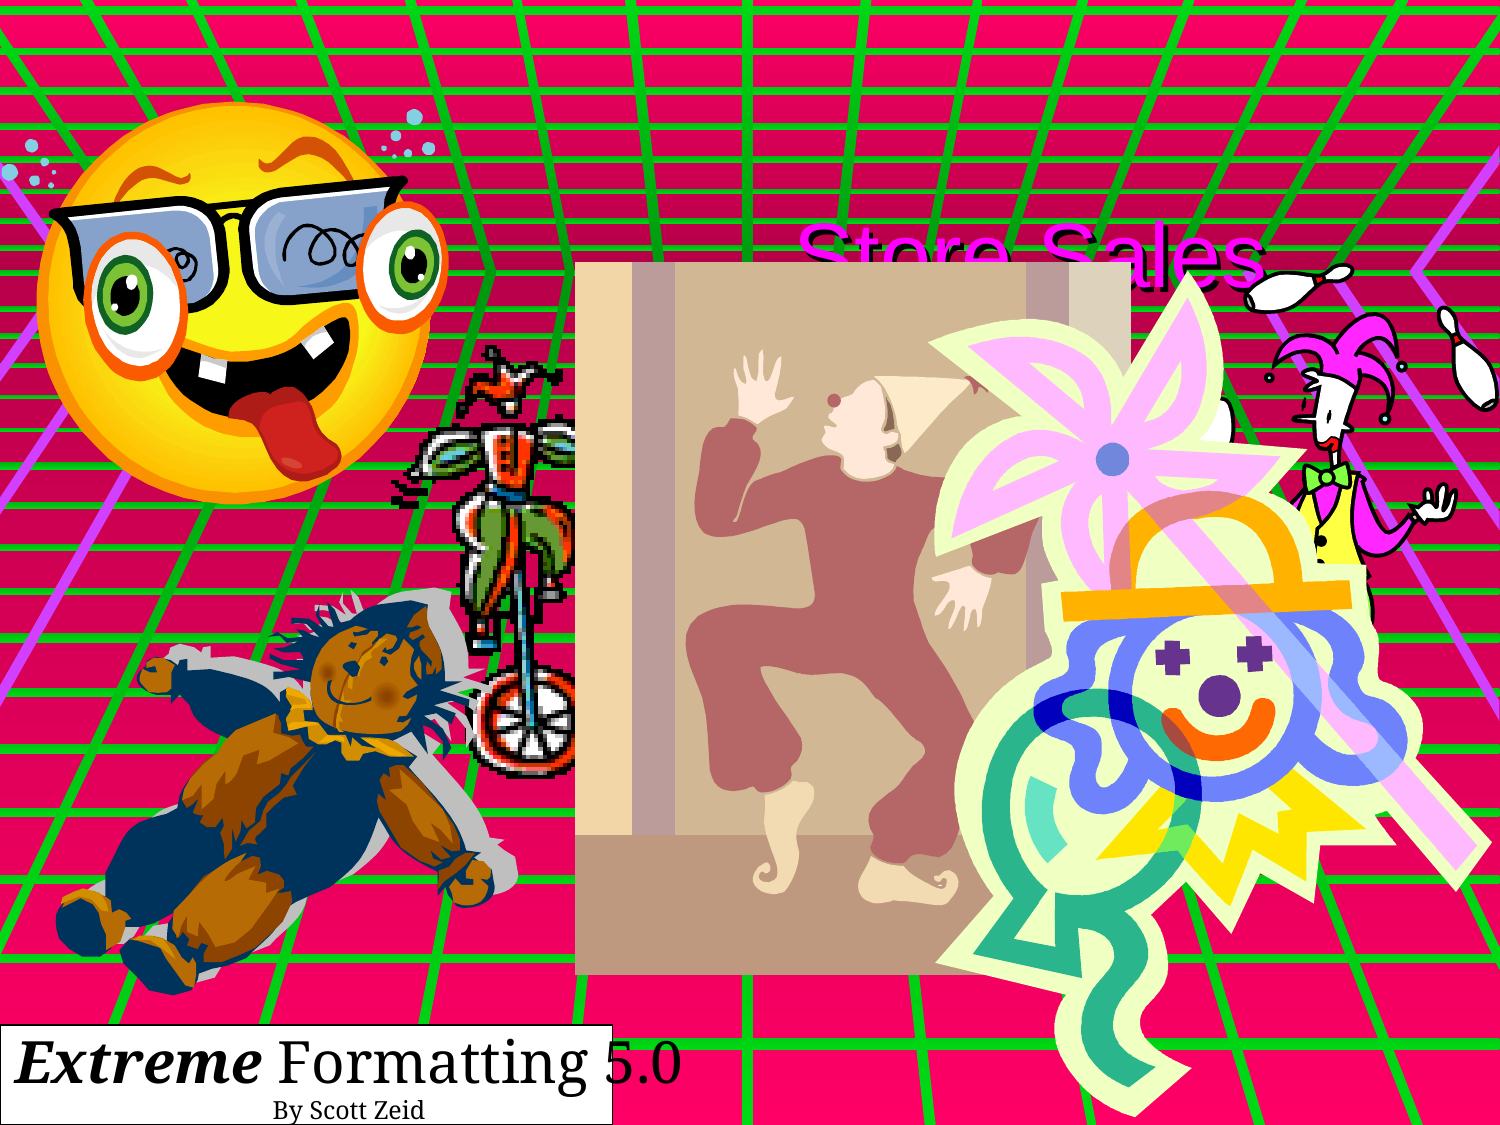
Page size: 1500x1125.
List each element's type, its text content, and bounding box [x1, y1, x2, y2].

title Store Sales [675, 162, 1387, 262]
picture [0, 99, 1500, 1125]
